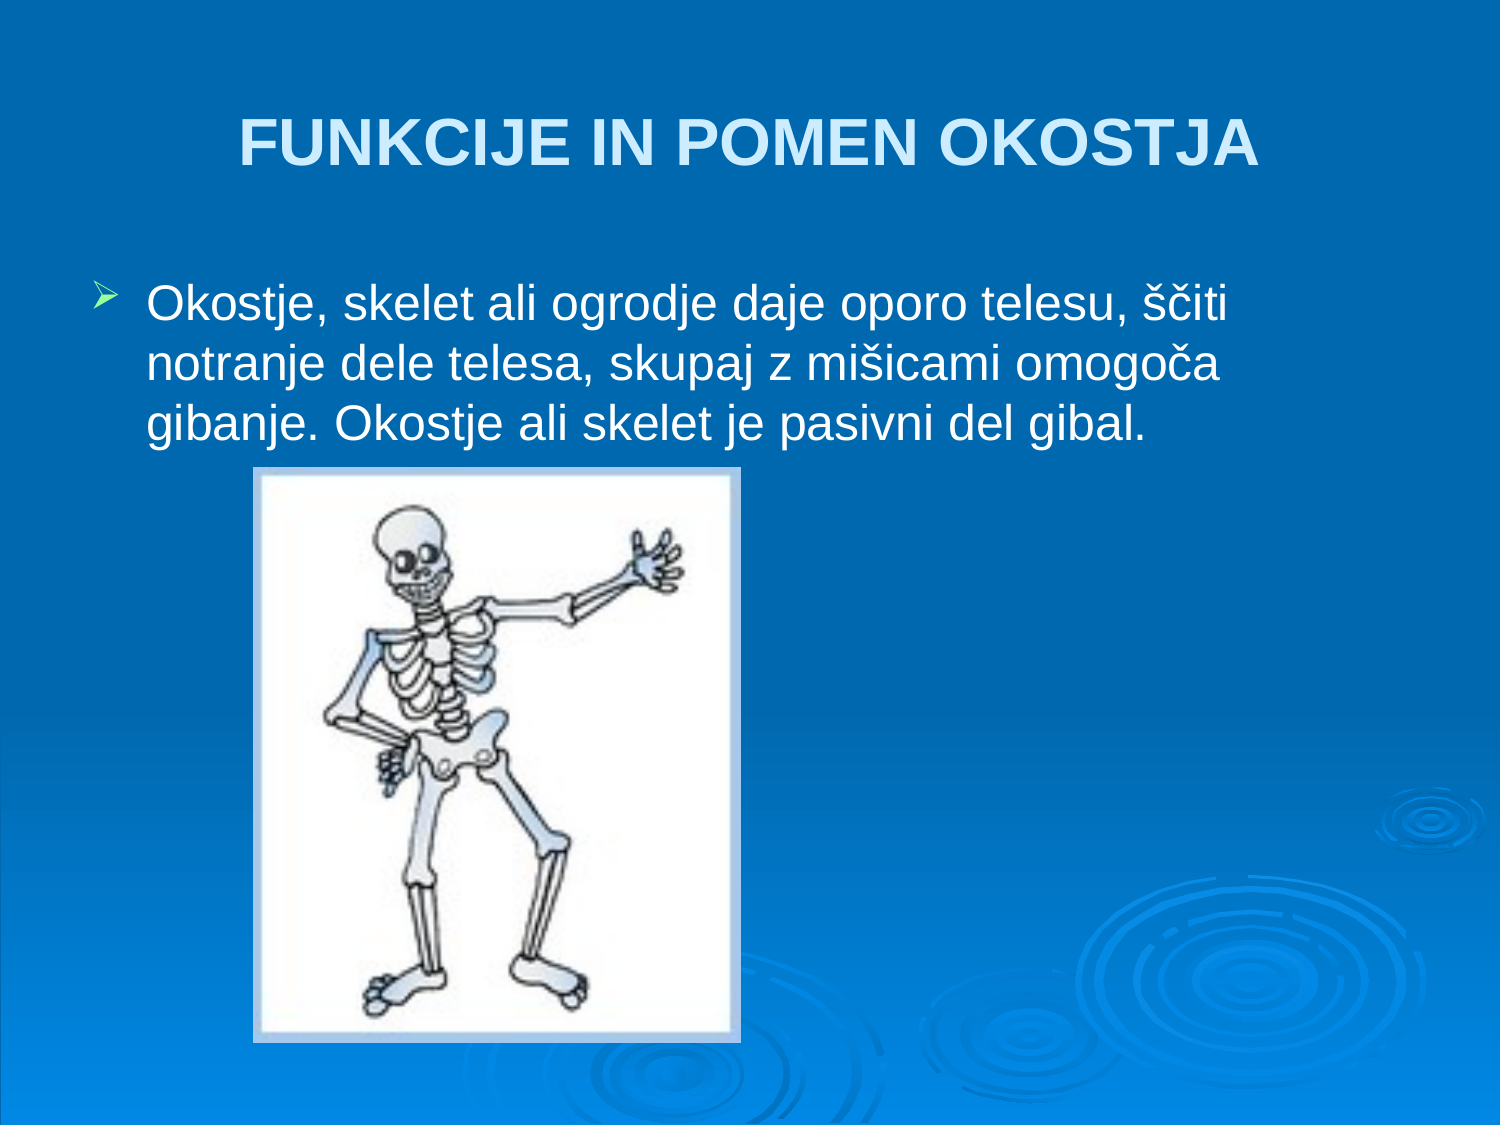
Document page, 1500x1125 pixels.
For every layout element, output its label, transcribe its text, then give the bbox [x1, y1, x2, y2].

picture [253, 467, 741, 1043]
title FUNKCIJE IN POMEN OKOSTJA [75, 45, 1425, 233]
list Okostje, skelet ali ogrodje daje oporo telesu, ščiti notranje dele telesa, skupaj z mišicami omogoča gibanje. Okostje ali skelet je pasivni del gibal. [75, 262, 1425, 1005]
